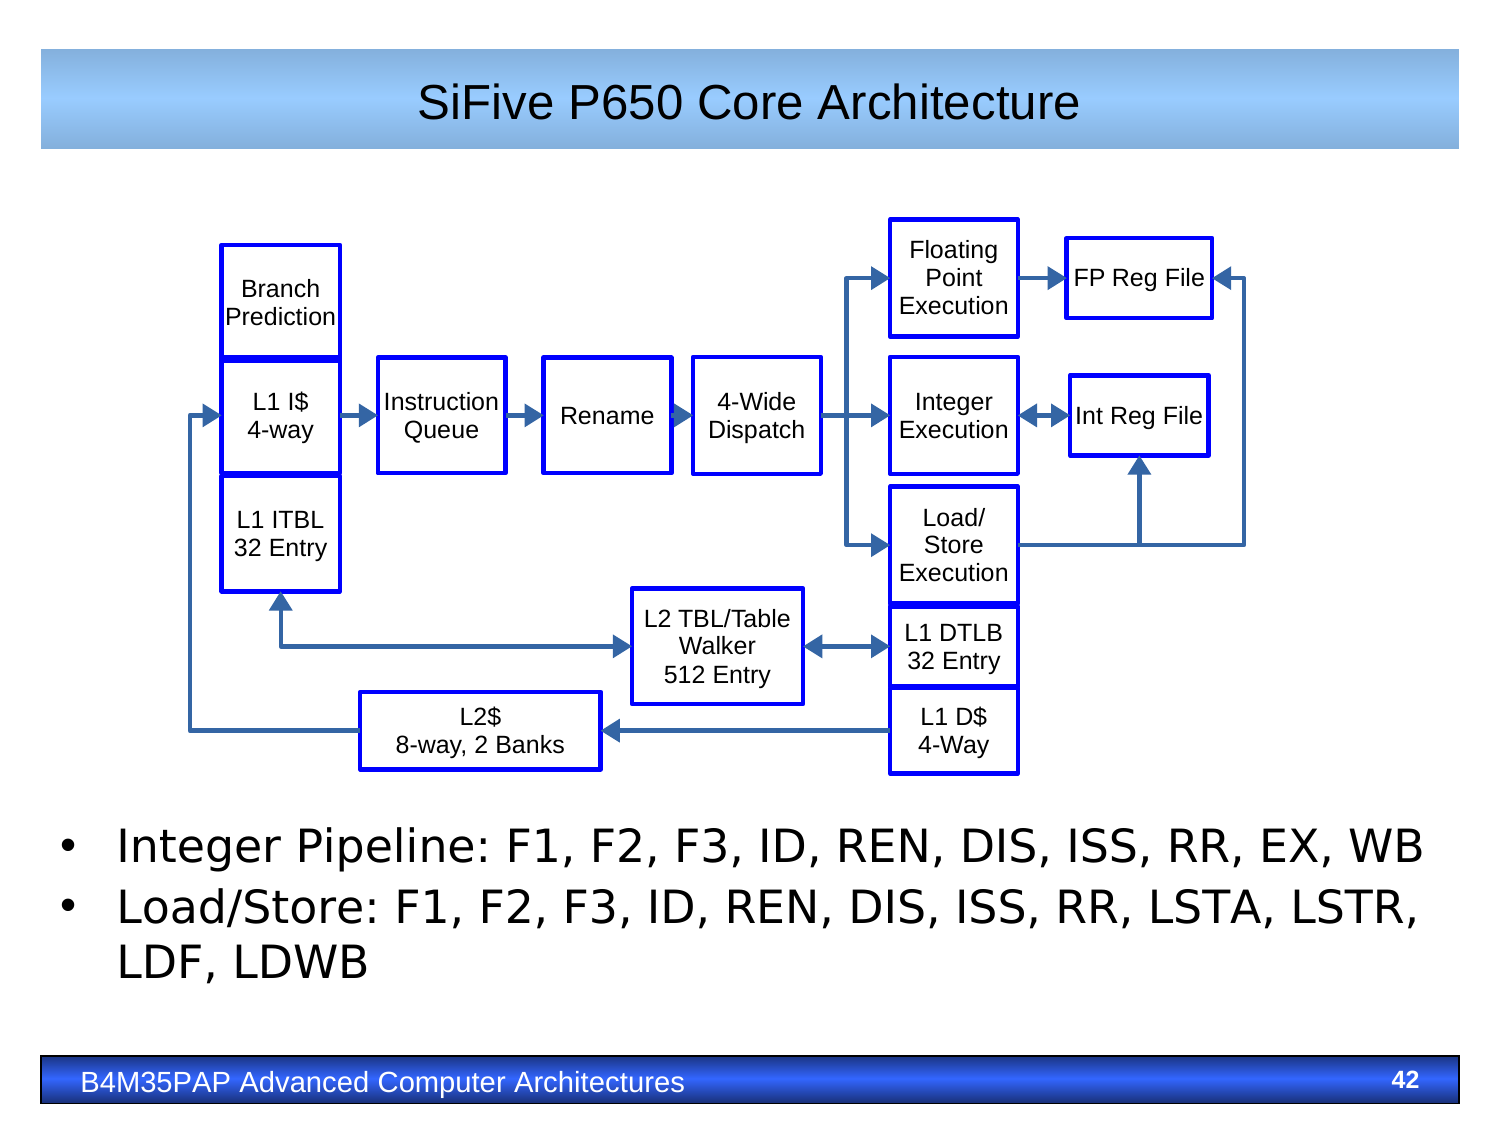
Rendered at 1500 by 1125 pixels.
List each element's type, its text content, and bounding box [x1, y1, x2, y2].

chart [72, 149, 1409, 808]
title SiFive P650 Core Architecture [41, 49, 1459, 149]
list Integer Pipeline: F1, F2, F3, ID, REN, DIS, ISS, RR, EX, WB Load/Store: F1, F2, F3, ID, REN, DIS, ISS, RR, LSTA, LSTR, LDF, LDWB [45, 808, 1460, 1038]
